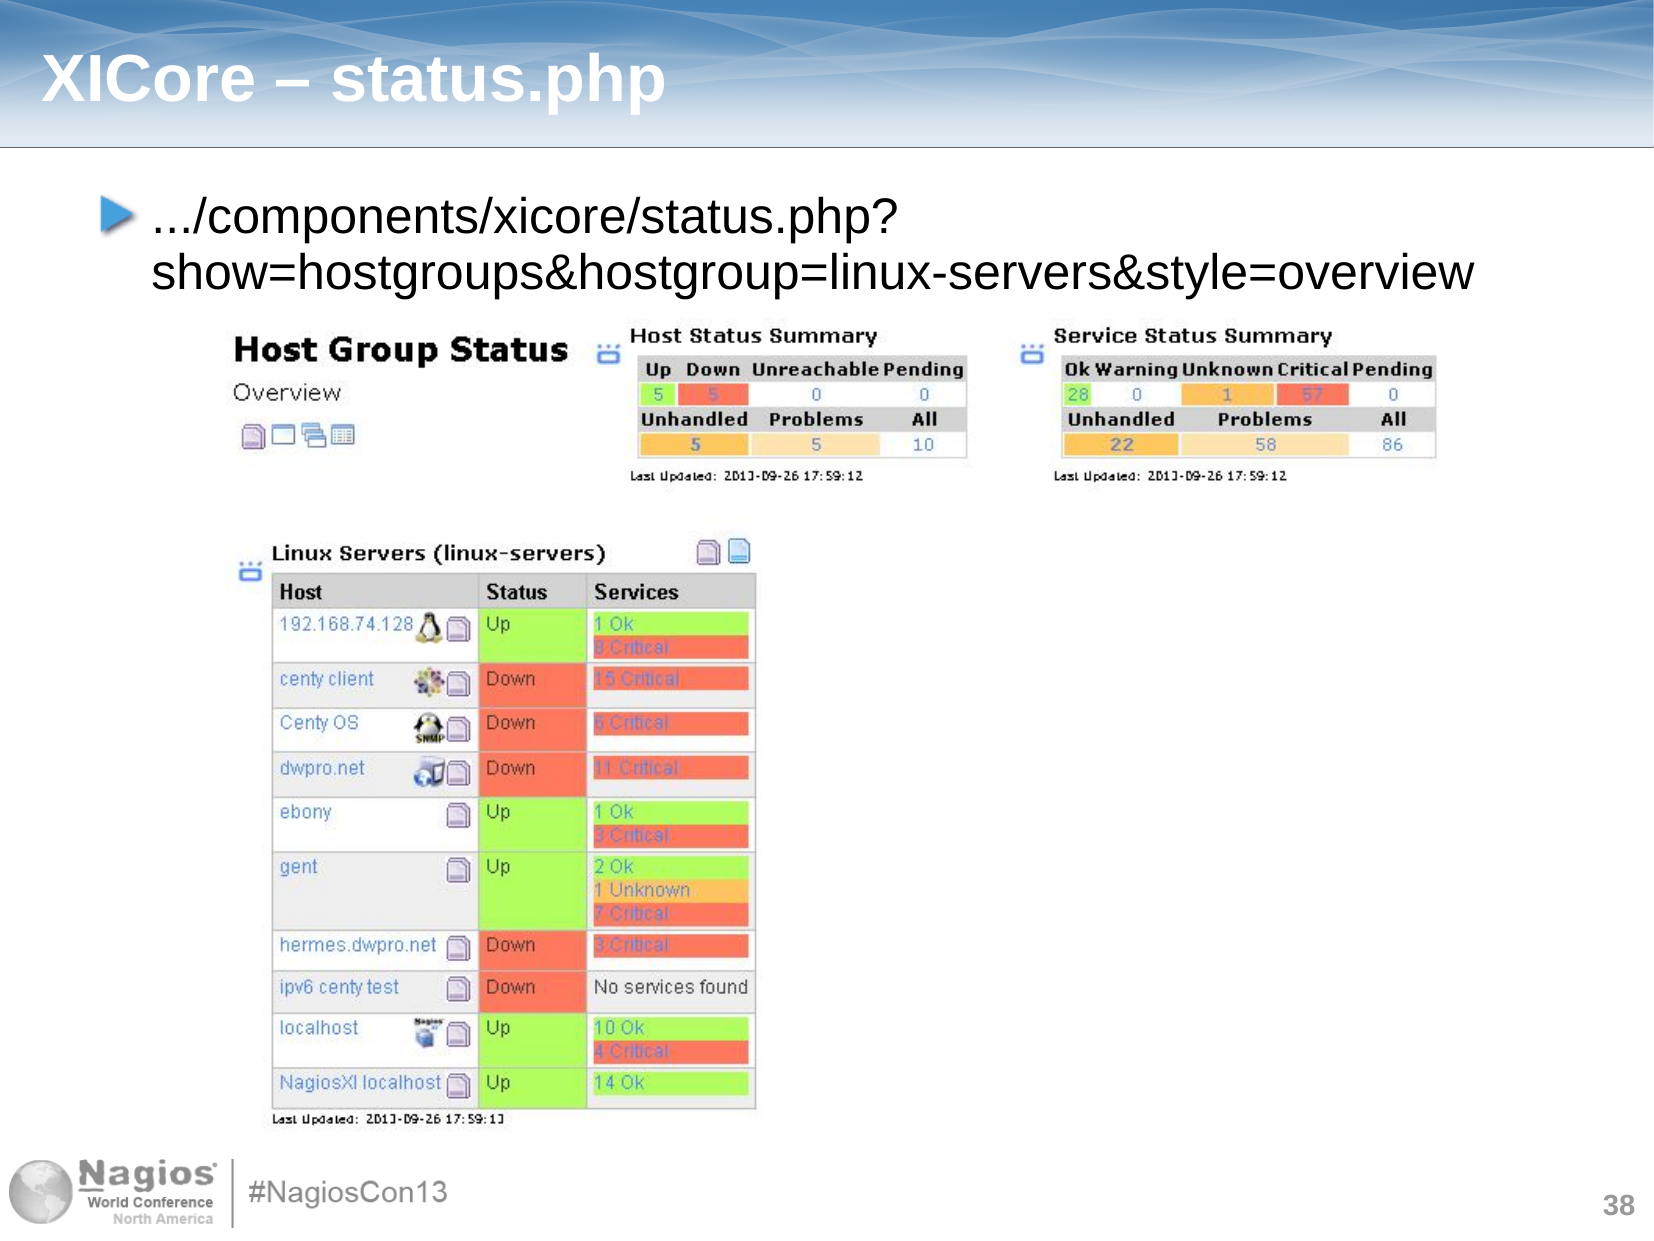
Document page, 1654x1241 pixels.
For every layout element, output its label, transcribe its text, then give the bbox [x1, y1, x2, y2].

picture [9, 1159, 453, 1228]
picture [225, 318, 1443, 1141]
picture [0, 0, 1654, 147]
list .../components/xicore/status.php?show=hostgroups&hostgroup=linux-servers&style=overview [80, 188, 1569, 1007]
title XICore – status.php [41, 29, 1248, 127]
